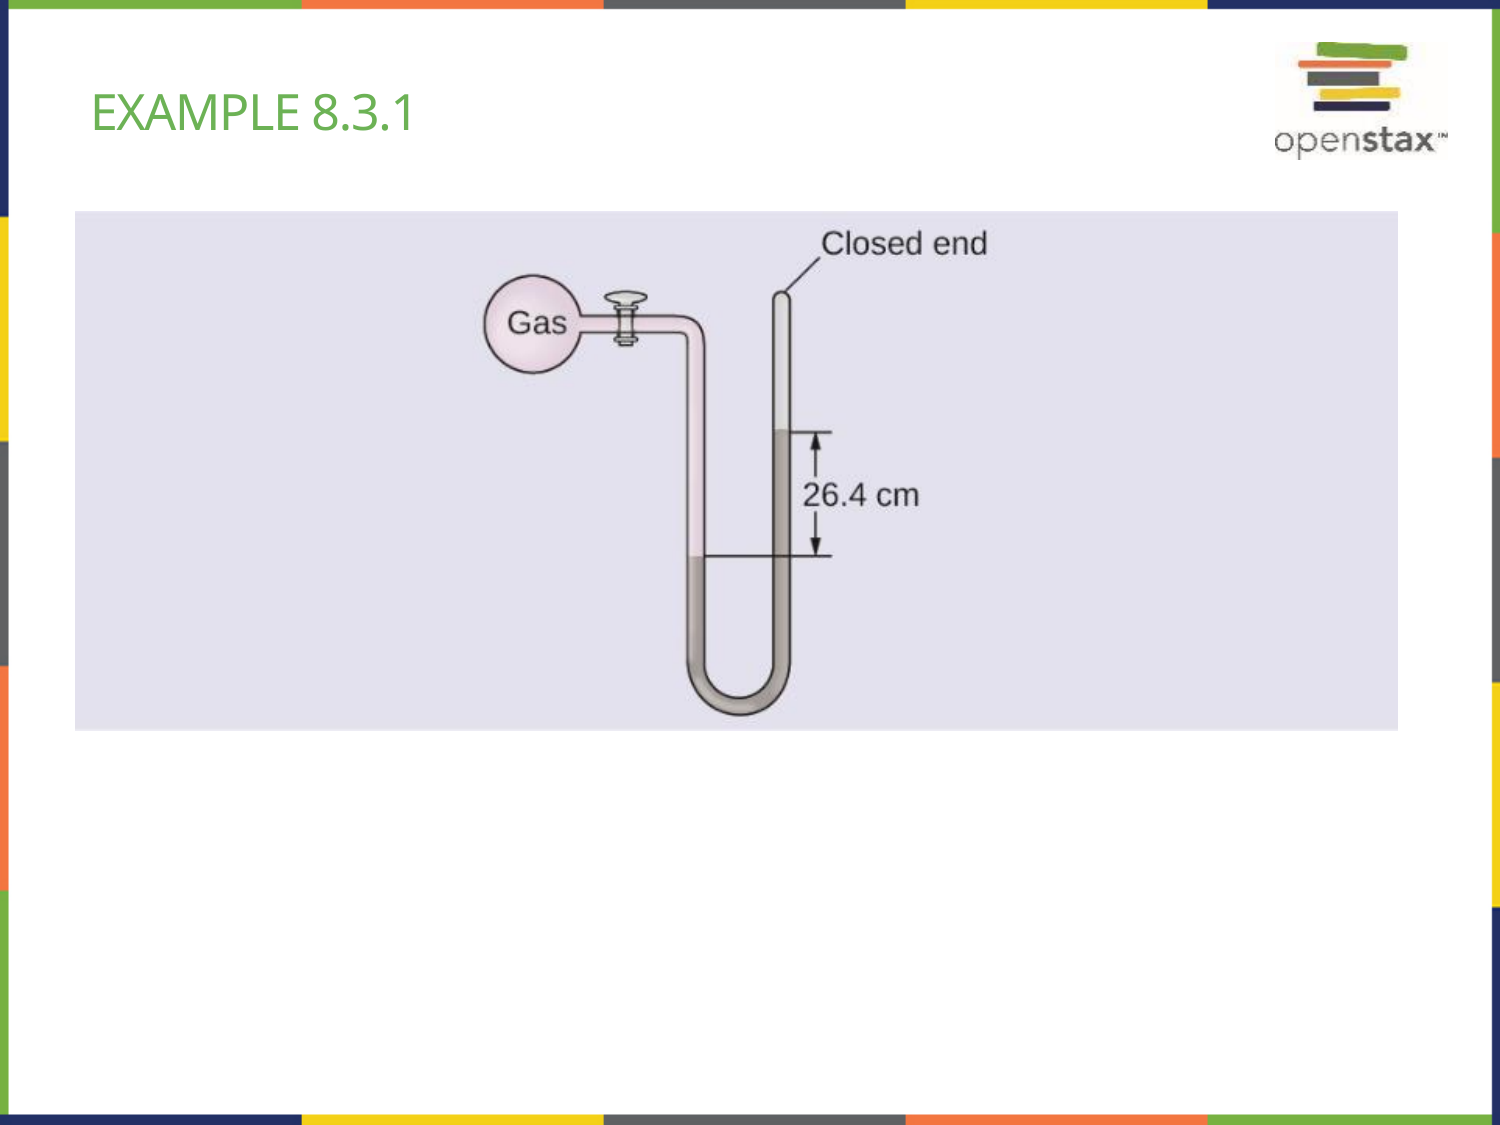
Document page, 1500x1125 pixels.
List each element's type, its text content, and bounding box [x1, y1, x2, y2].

title Example 8.3.1 [75, 39, 1398, 148]
picture [0, 0, 1500, 1125]
